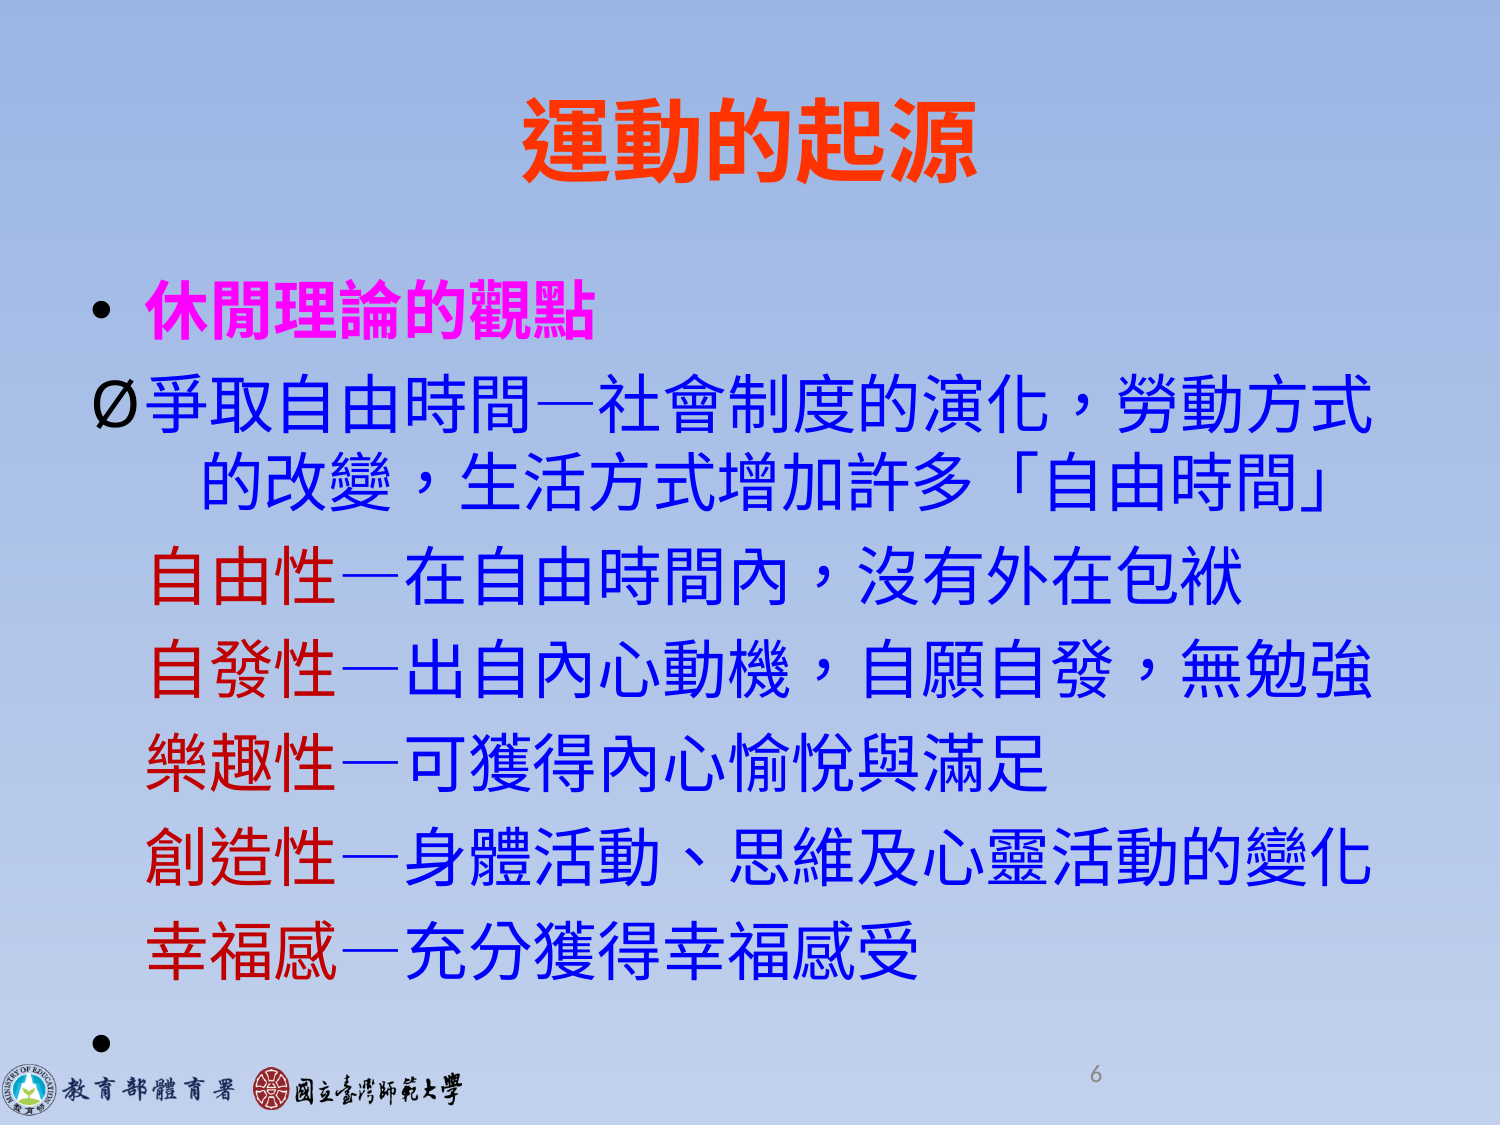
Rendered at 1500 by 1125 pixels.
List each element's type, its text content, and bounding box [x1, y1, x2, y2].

text_box [1074, 1042, 1426, 1103]
title 運動的起源 [75, 45, 1426, 233]
list 休閒理論的觀點 爭取自由時間—社會制度的演化，勞動方式的改變，生活方式增加許多「自由時間」 自由性—在自由時間內，沒有外在包袱 自發性—出自內心動機，自願自發，無勉強 樂趣性—可獲得內心愉悅與滿足 創造性—身體活動、思維及心靈活動的變化 幸福感—充分獲得幸福感受 [75, 262, 1426, 1005]
